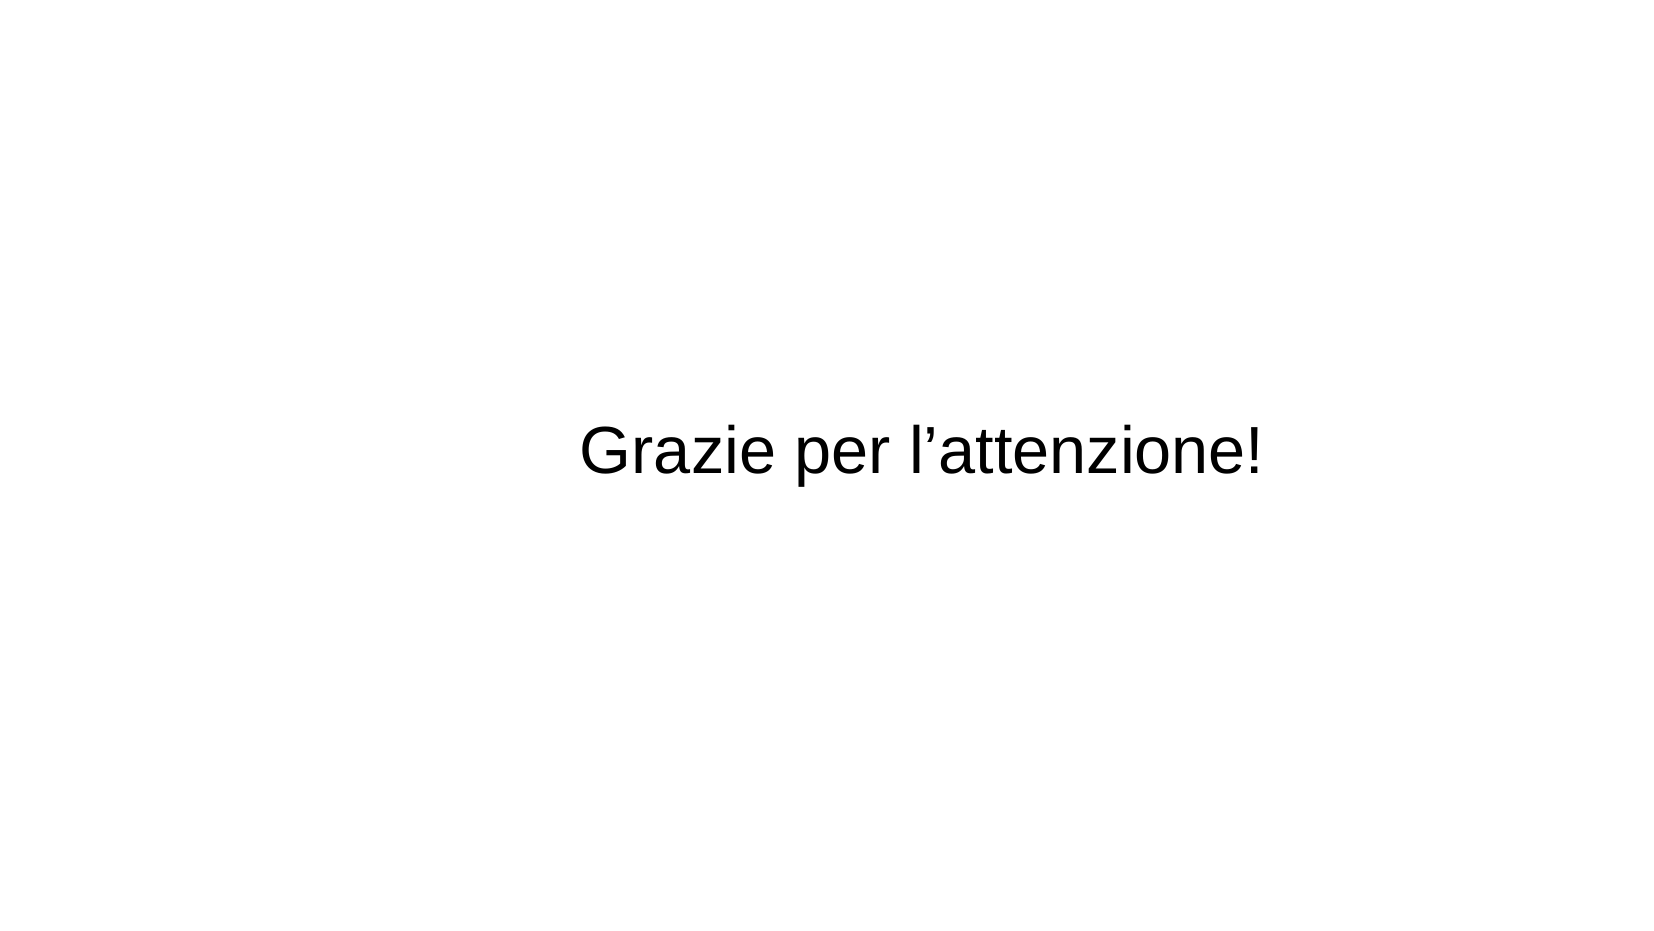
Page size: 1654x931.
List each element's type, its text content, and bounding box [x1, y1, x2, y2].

subtitle Grazie per l’attenzione! [532, 225, 1313, 676]
